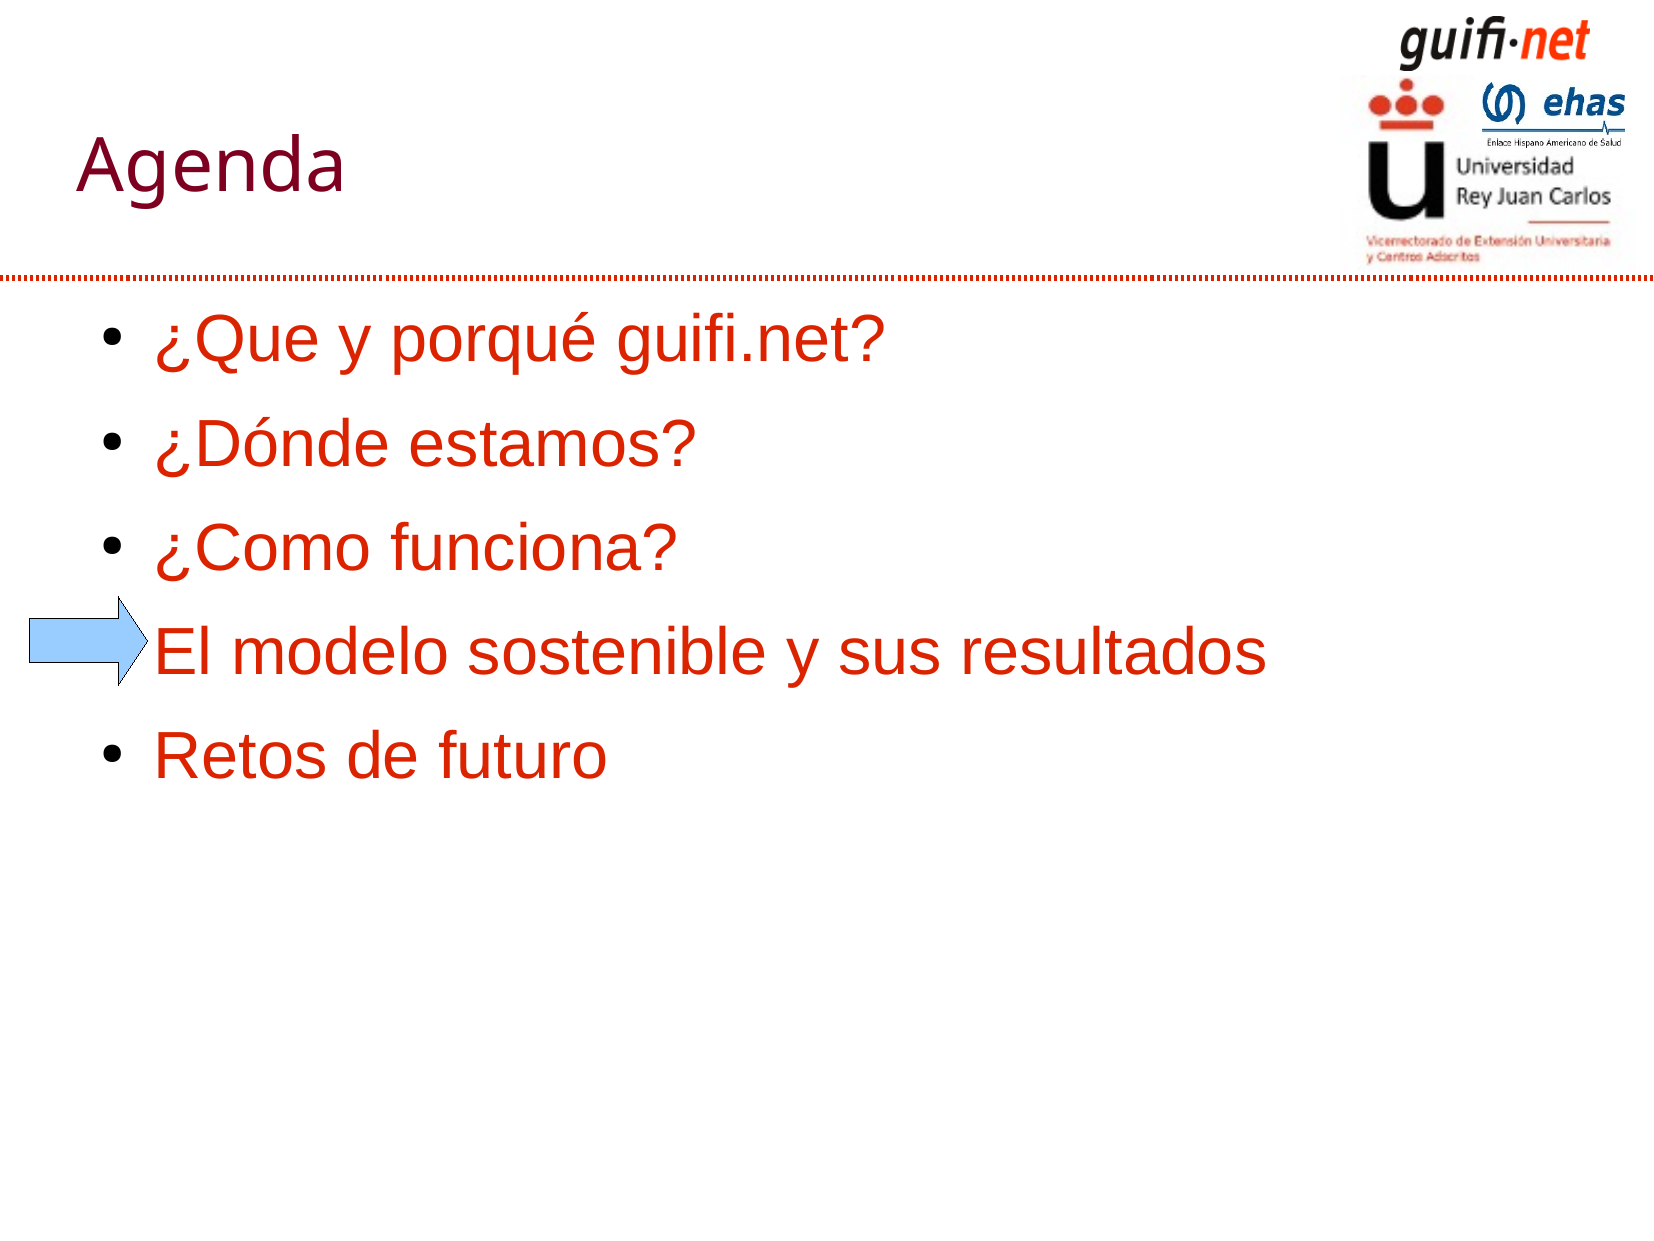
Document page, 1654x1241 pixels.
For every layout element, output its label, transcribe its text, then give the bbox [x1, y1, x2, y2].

list ¿Que y porqué guifi.net? ¿Dónde estamos? ¿Como funciona? El modelo sostenible y sus resultados Retos de futuro [82, 301, 1571, 1105]
picture [1340, 75, 1636, 272]
picture [1399, 16, 1590, 71]
title Agenda [76, 66, 1093, 259]
text_box [29, 596, 148, 686]
